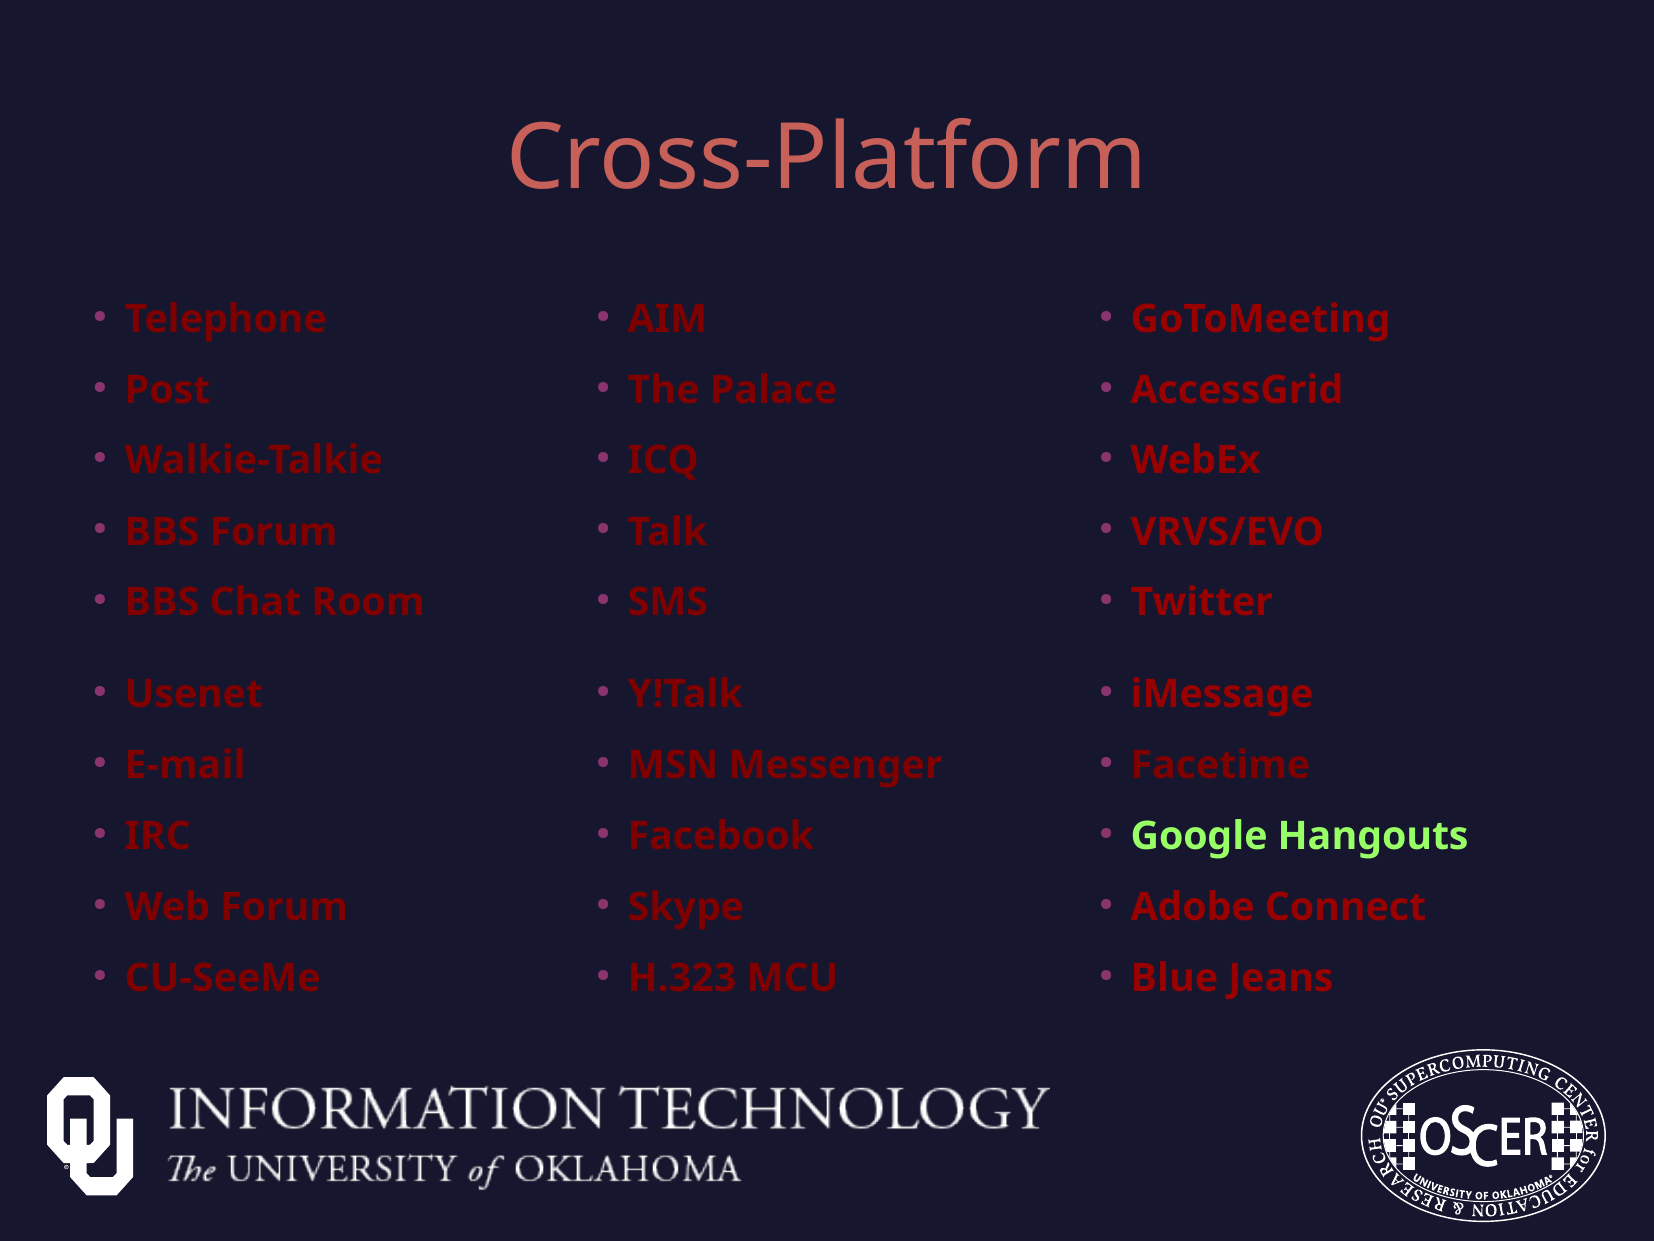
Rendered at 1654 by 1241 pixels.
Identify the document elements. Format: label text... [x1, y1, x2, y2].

list AIM The Palace ICQ Talk SMS [585, 290, 1065, 634]
list GoToMeeting AccessGrid WebEx VRVS/EVO Twitter [1088, 290, 1569, 634]
picture [159, 1075, 1050, 1195]
list Telephone Post Walkie-Talkie BBS Forum BBS Chat Room [82, 290, 562, 634]
list Usenet E-mail IRC Web Forum CU-SeeMe [82, 665, 562, 1009]
list iMessage Facetime Google Hangouts Adobe Connect Blue Jeans [1088, 665, 1569, 1009]
list Y!Talk MSN Messenger Facebook Skype H.323 MCU [585, 665, 1065, 1009]
title Cross-Platform [82, 49, 1571, 257]
